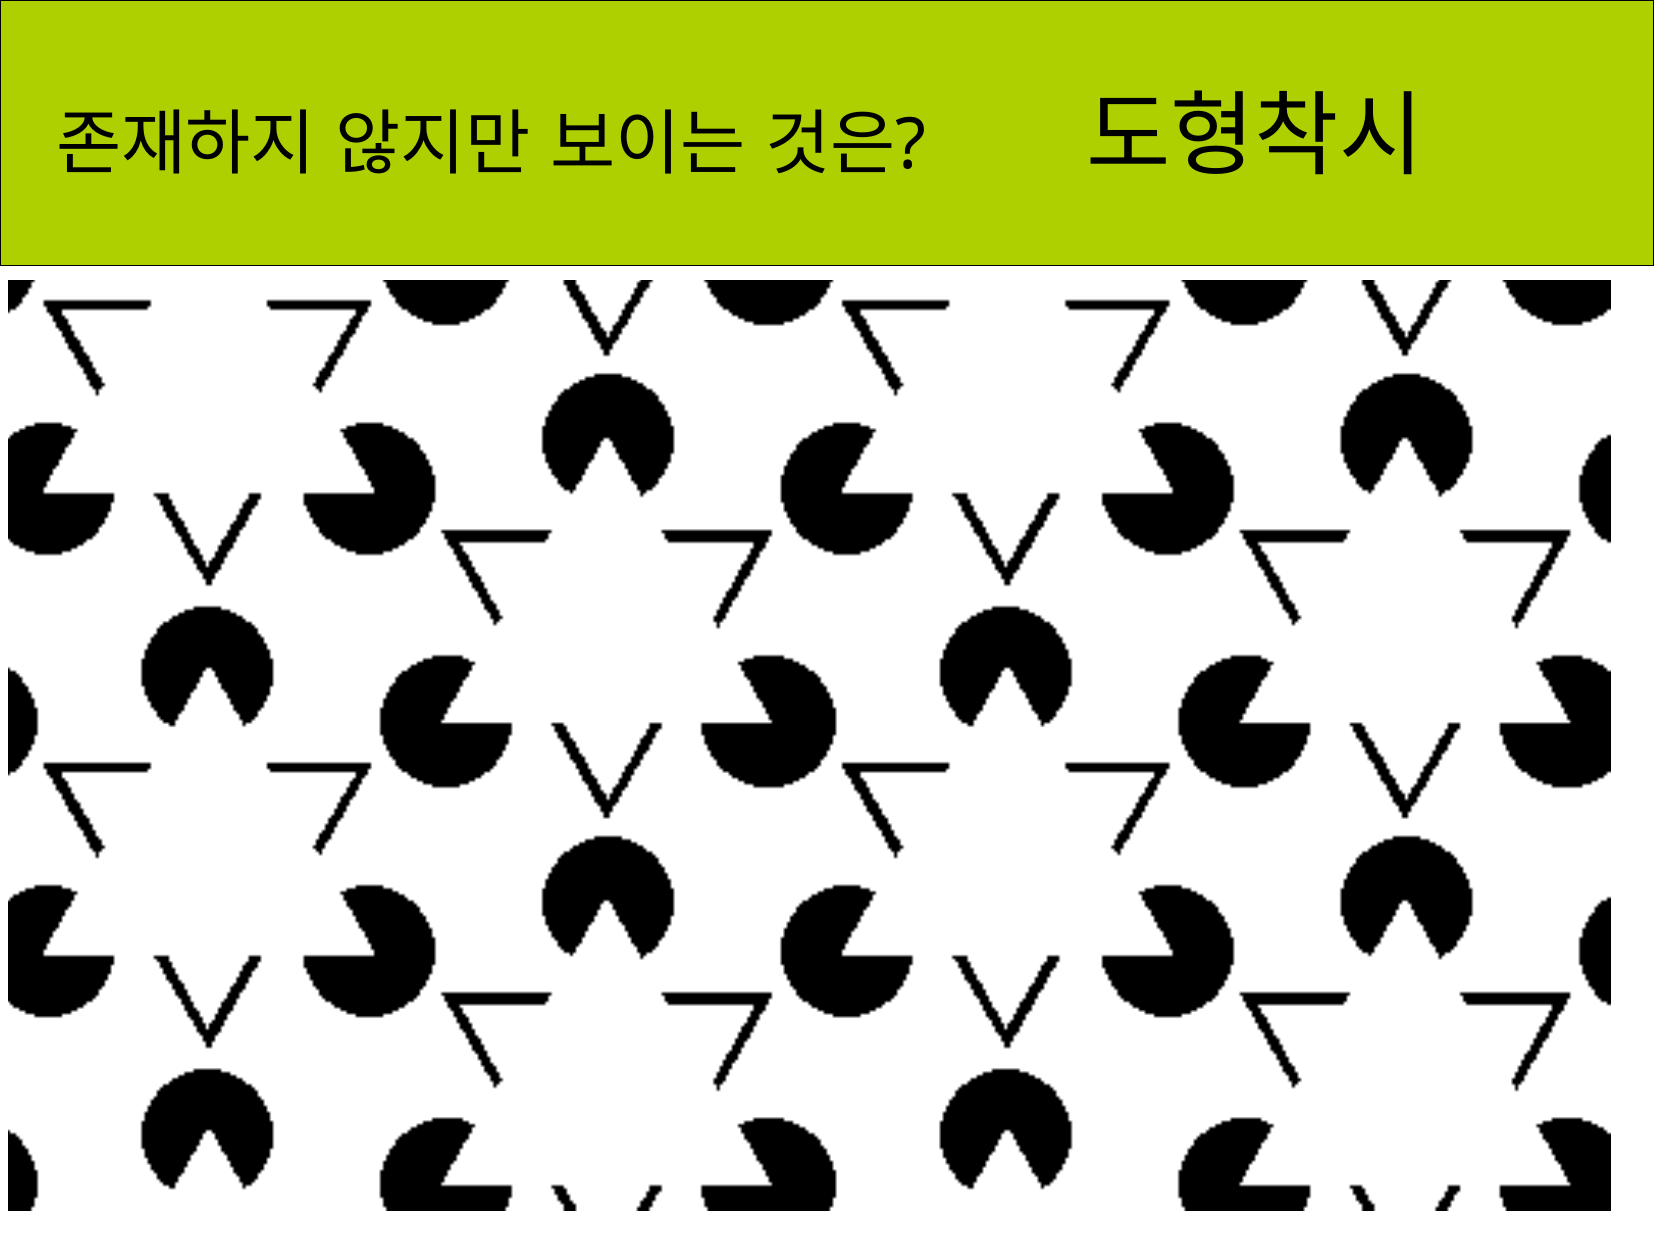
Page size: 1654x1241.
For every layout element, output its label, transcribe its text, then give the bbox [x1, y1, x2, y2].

picture [8, 280, 1611, 1211]
text_box 존재하지 않지만 보이는 것은? [41, 78, 967, 175]
title 도형착시 [885, 49, 1625, 207]
